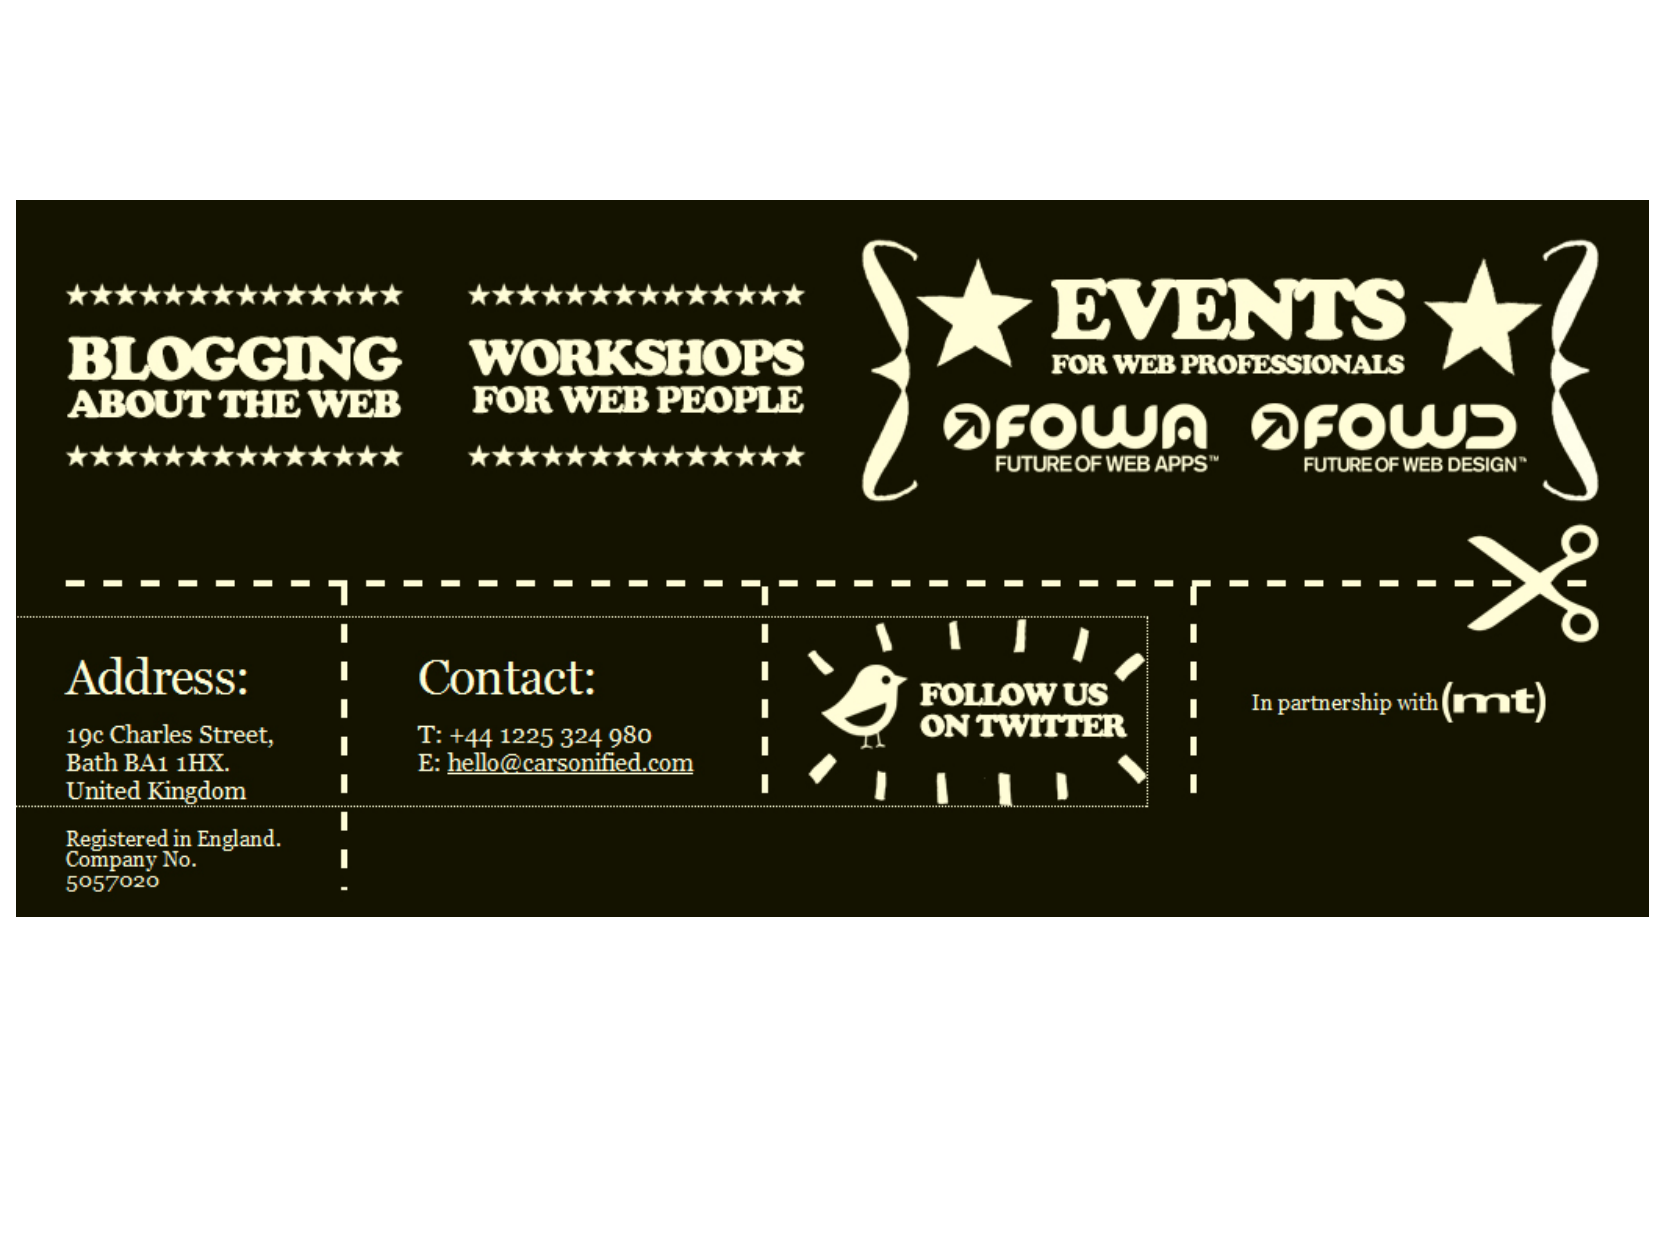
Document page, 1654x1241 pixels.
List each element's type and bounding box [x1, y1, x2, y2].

picture [16, 200, 1649, 917]
